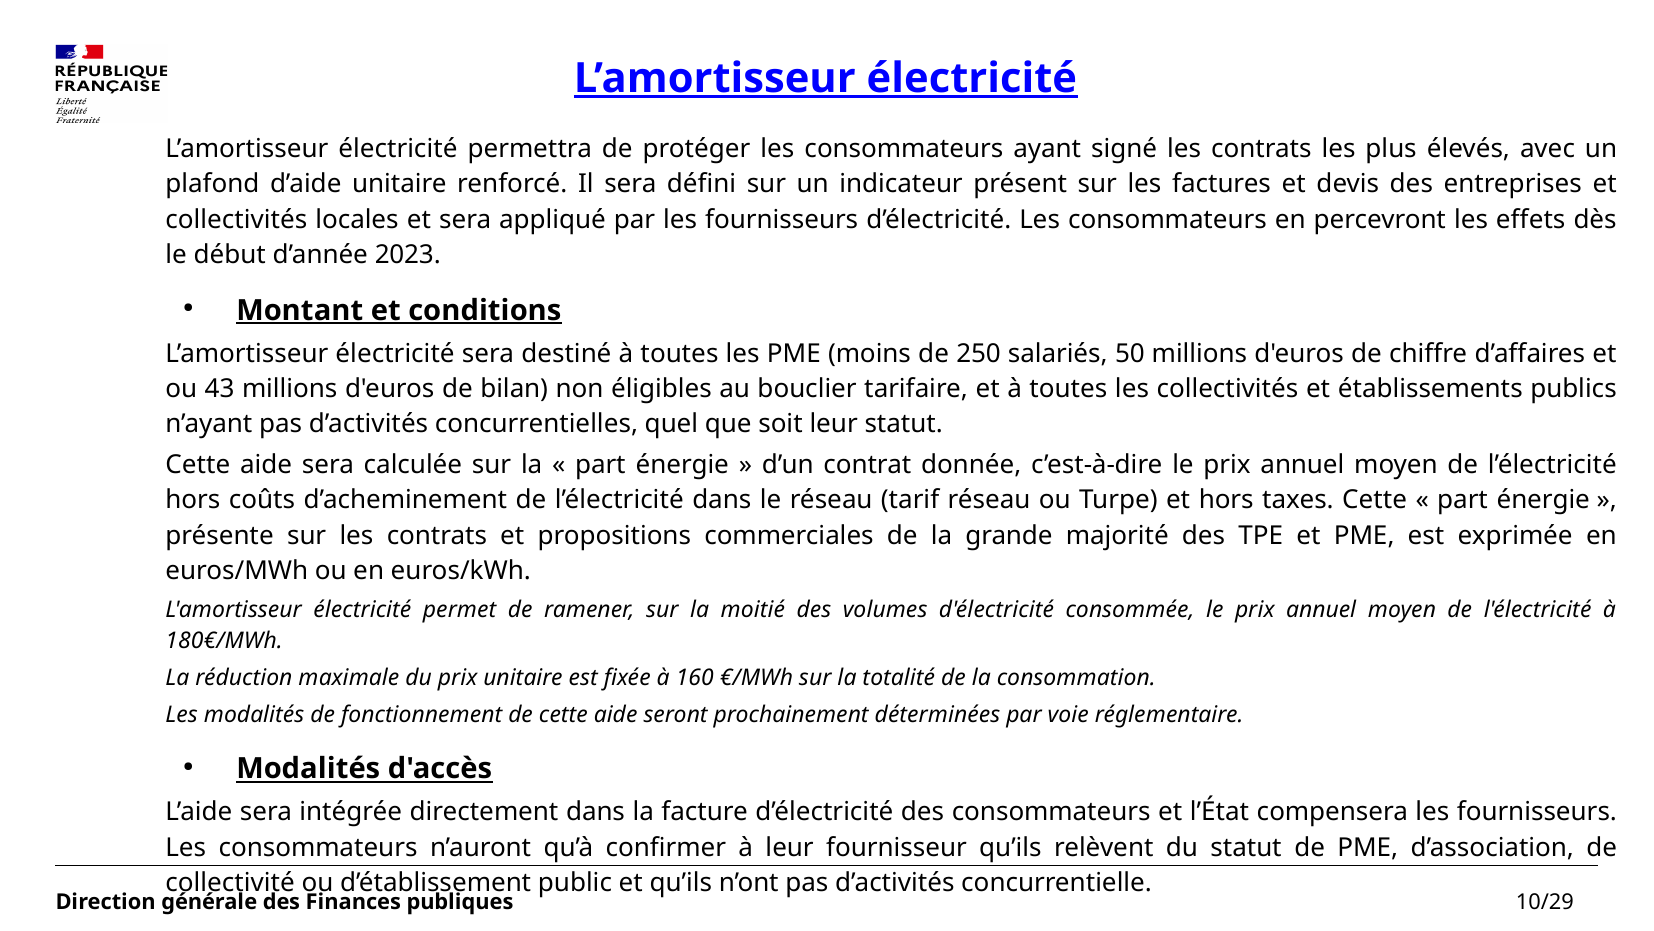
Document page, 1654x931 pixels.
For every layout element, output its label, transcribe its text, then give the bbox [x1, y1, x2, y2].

list L’amortisseur électricité [38, 47, 1583, 189]
list L’amortisseur électricité permettra de protéger les consommateurs ayant signé les contrats les plus élevés, avec un plafond d’aide unitaire renforcé. Il sera défini sur un indicateur présent sur les factures et devis des entreprises et collectivités locales et sera appliqué par les fournisseurs d’électricité. Les consommateurs en percevront les effets dès le début d’année 2023. Montant et conditions L’amortisseur électricité sera destiné à toutes les PME (moins de 250 salariés, 50 millions d'euros de chiffre d’affaires et ou 43 millions d'euros de bilan) non éligibles au bouclier tarifaire, et à toutes les collectivités et établissements publics n’ayant pas d’activités concurrentielles, quel que soit leur statut. Cette aide sera calculée sur la « part énergie » d’un contrat donnée, c’est-à-dire le prix annuel moyen de l’électricité hors coûts d’acheminement de l’électricité dans le réseau (tarif réseau ou Turpe) et hors taxes. Cette « part énergie », présente sur les contrats et propositions commerciales de la grande majorité des TPE et PME, est exprimée en euros/MWh ou en euros/kWh. L'amortisseur électricité permet de ramener, sur la moitié des volumes d'électricité consommée, le prix annuel moyen de l'électricité à 180€/MWh. La réduction maximale du prix unitaire est fixée à 160 €/MWh sur la totalité de la consommation. Les modalités de fonctionnement de cette aide seront prochainement déterminées par voie réglementaire. Modalités d'accès L’aide sera intégrée directement dans la facture d’électricité des consommateurs et l’État compensera les fournisseurs. Les consommateurs n’auront qu’à confirmer à leur fournisseur qu’ils relèvent du statut de PME, d’association, de collectivité ou d’établissement public et qu’ils n’ont pas d’activités concurrentielle. [94, 129, 1619, 863]
